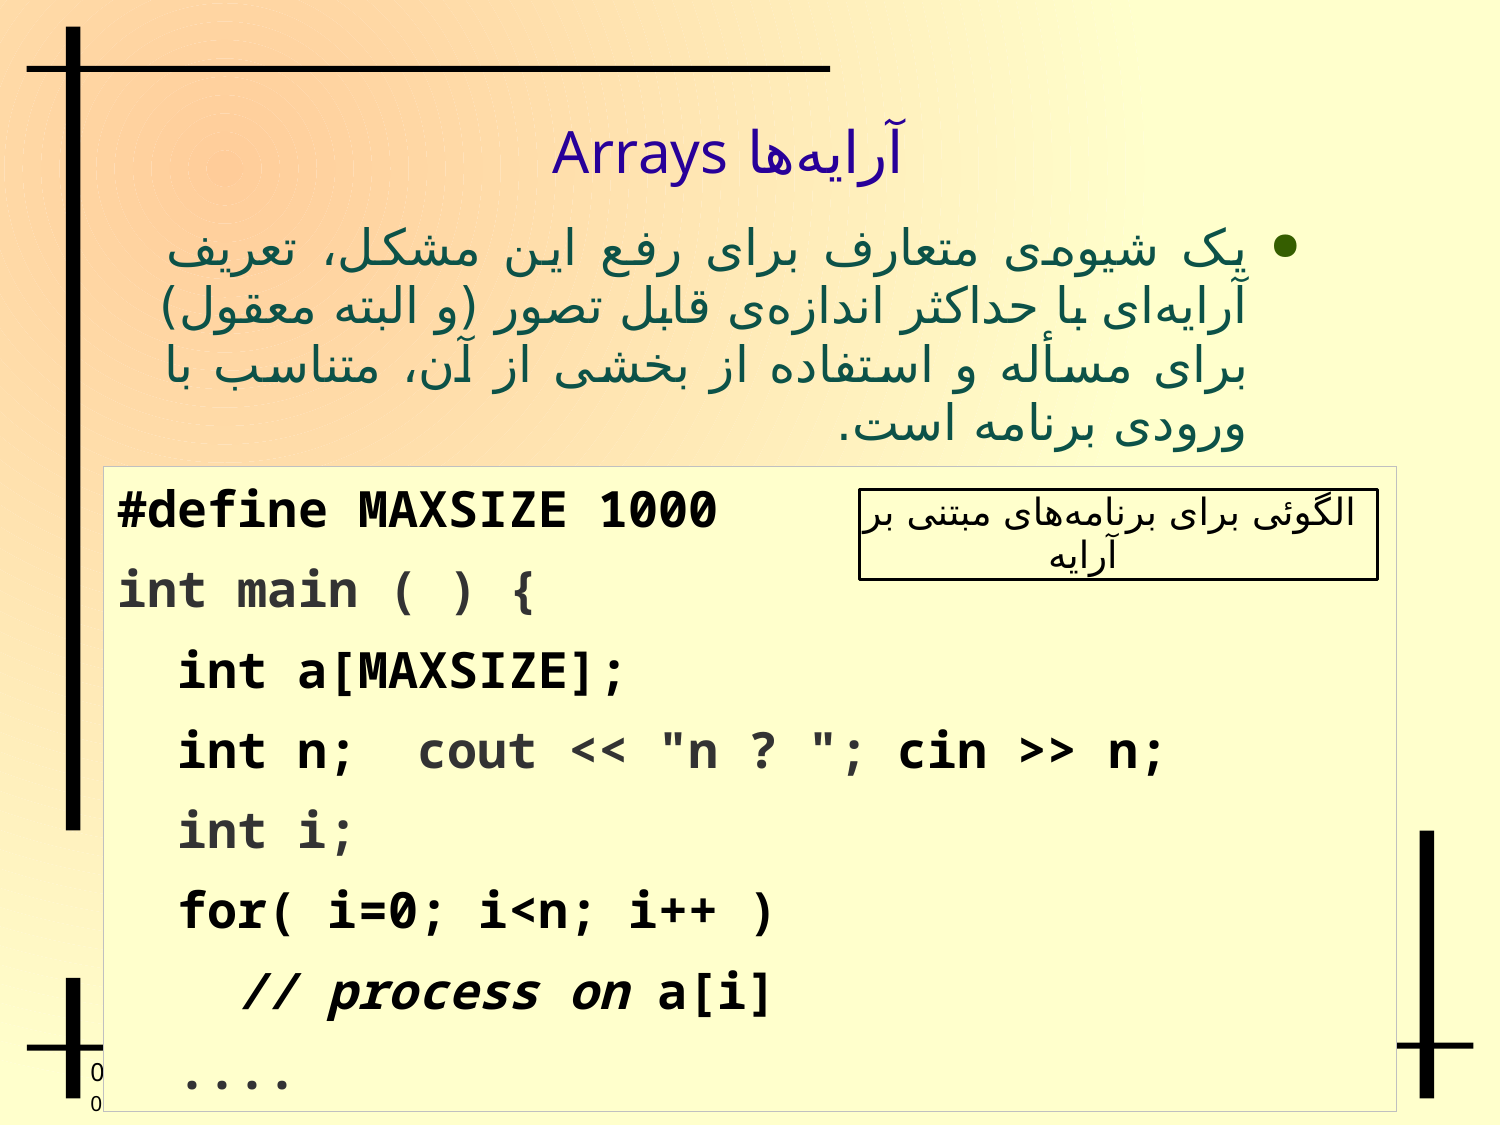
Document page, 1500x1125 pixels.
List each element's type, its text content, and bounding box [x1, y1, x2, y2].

list یک شیوه‌ی متعارف برای رفع این مشکل، تعریف آرایه‌ای با حداکثر اندازه‌ی قابل تصور (و البته معقول) برای مسأله و استفاده از بخشی از آن، متناسب با ورودی برنامه است. [159, 219, 1372, 455]
title آرایه‌ها Arrays [113, 91, 1344, 211]
text_box #define MAXSIZE 1000 int main ( ) { int a[MAXSIZE]; int n; cout << "n ? "; cin >> n; int i; for( i=0; i<n; i++ ) // process on a[i] .... [103, 466, 1397, 1022]
list الگوئی برای برنامه‌های مبتنی بر آرایه‌ [859, 489, 1378, 554]
